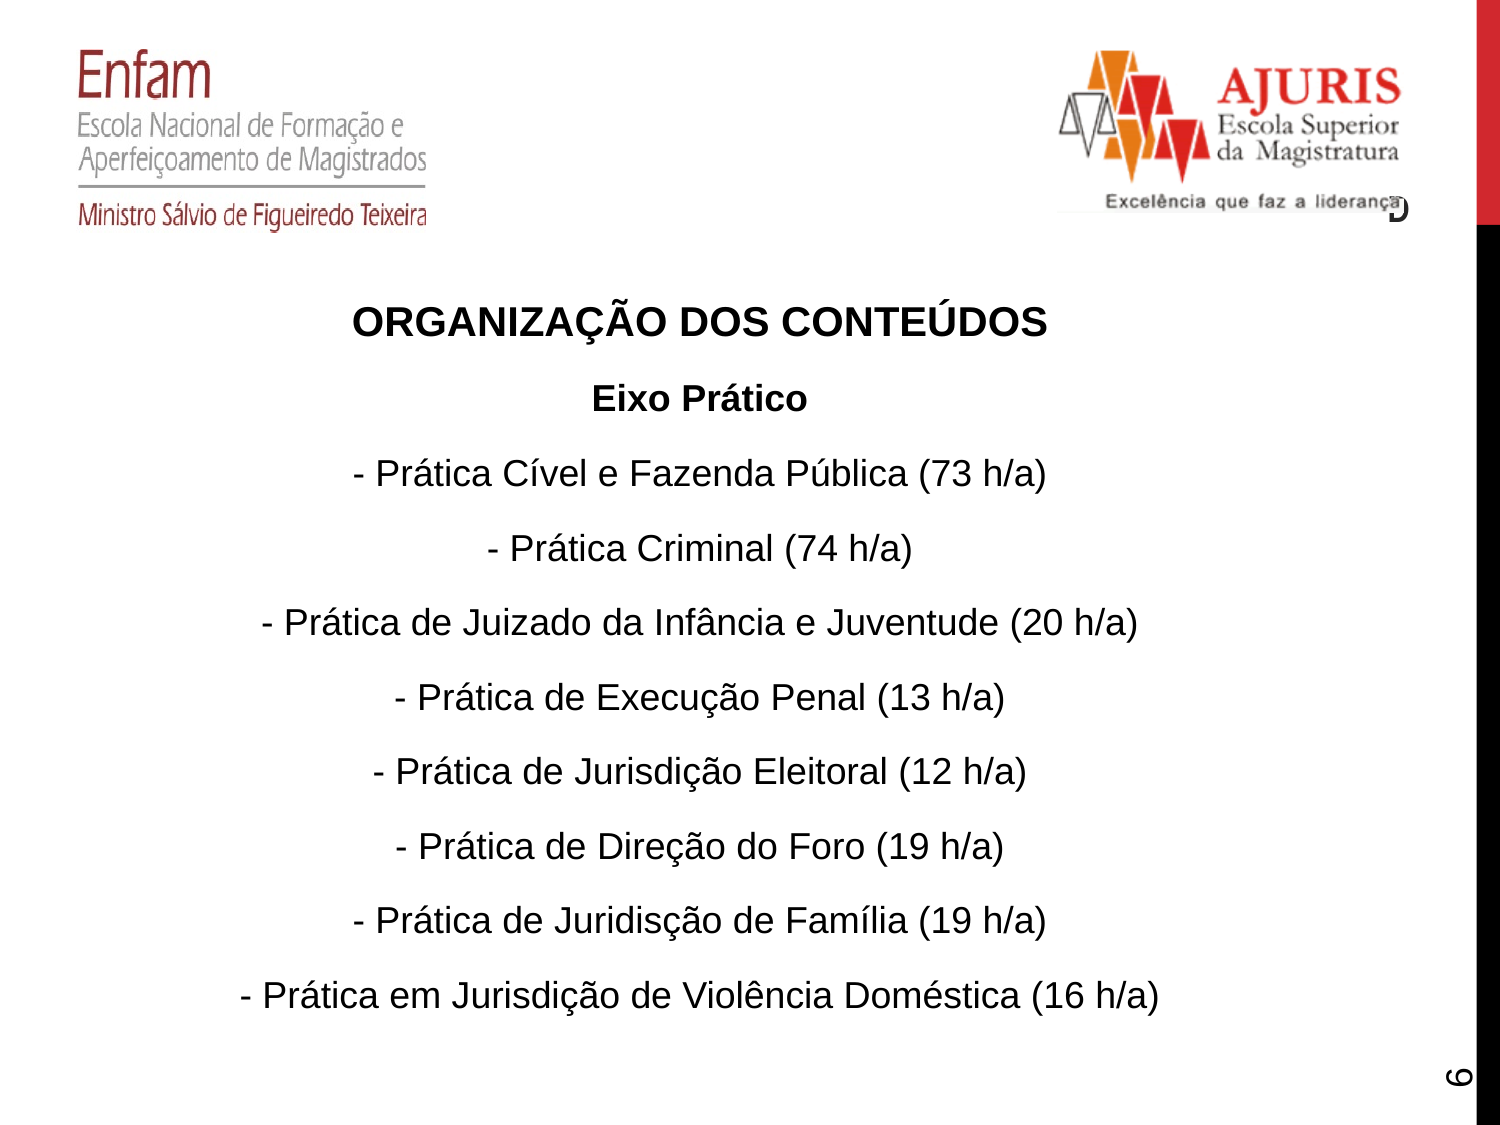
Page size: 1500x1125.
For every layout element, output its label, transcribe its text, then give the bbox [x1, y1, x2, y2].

picture [76, 49, 426, 233]
text_box D [74, 45, 1425, 233]
list ORGANIZAÇÃO DOS CONTEÚDOS Eixo Prático - Prática Cível e Fazenda Pública (73 h/a) - Prática Criminal (74 h/a) - Prática de Juizado da Infância e Juventude (20 h/a) - Prática de Execução Penal (13 h/a) - Prática de Jurisdição Eleitoral (12 h/a) - Prática de Direção do Foro (19 h/a) - Prática de Juridisção de Família (19 h/a) - Prática em Jurisdição de Violência Doméstica (16 h/a) - Eixo prático Forma de integração entre os eixos [75, 287, 1325, 1075]
slide_number <número> [1427, 887, 1488, 1104]
picture [1057, 49, 1404, 213]
